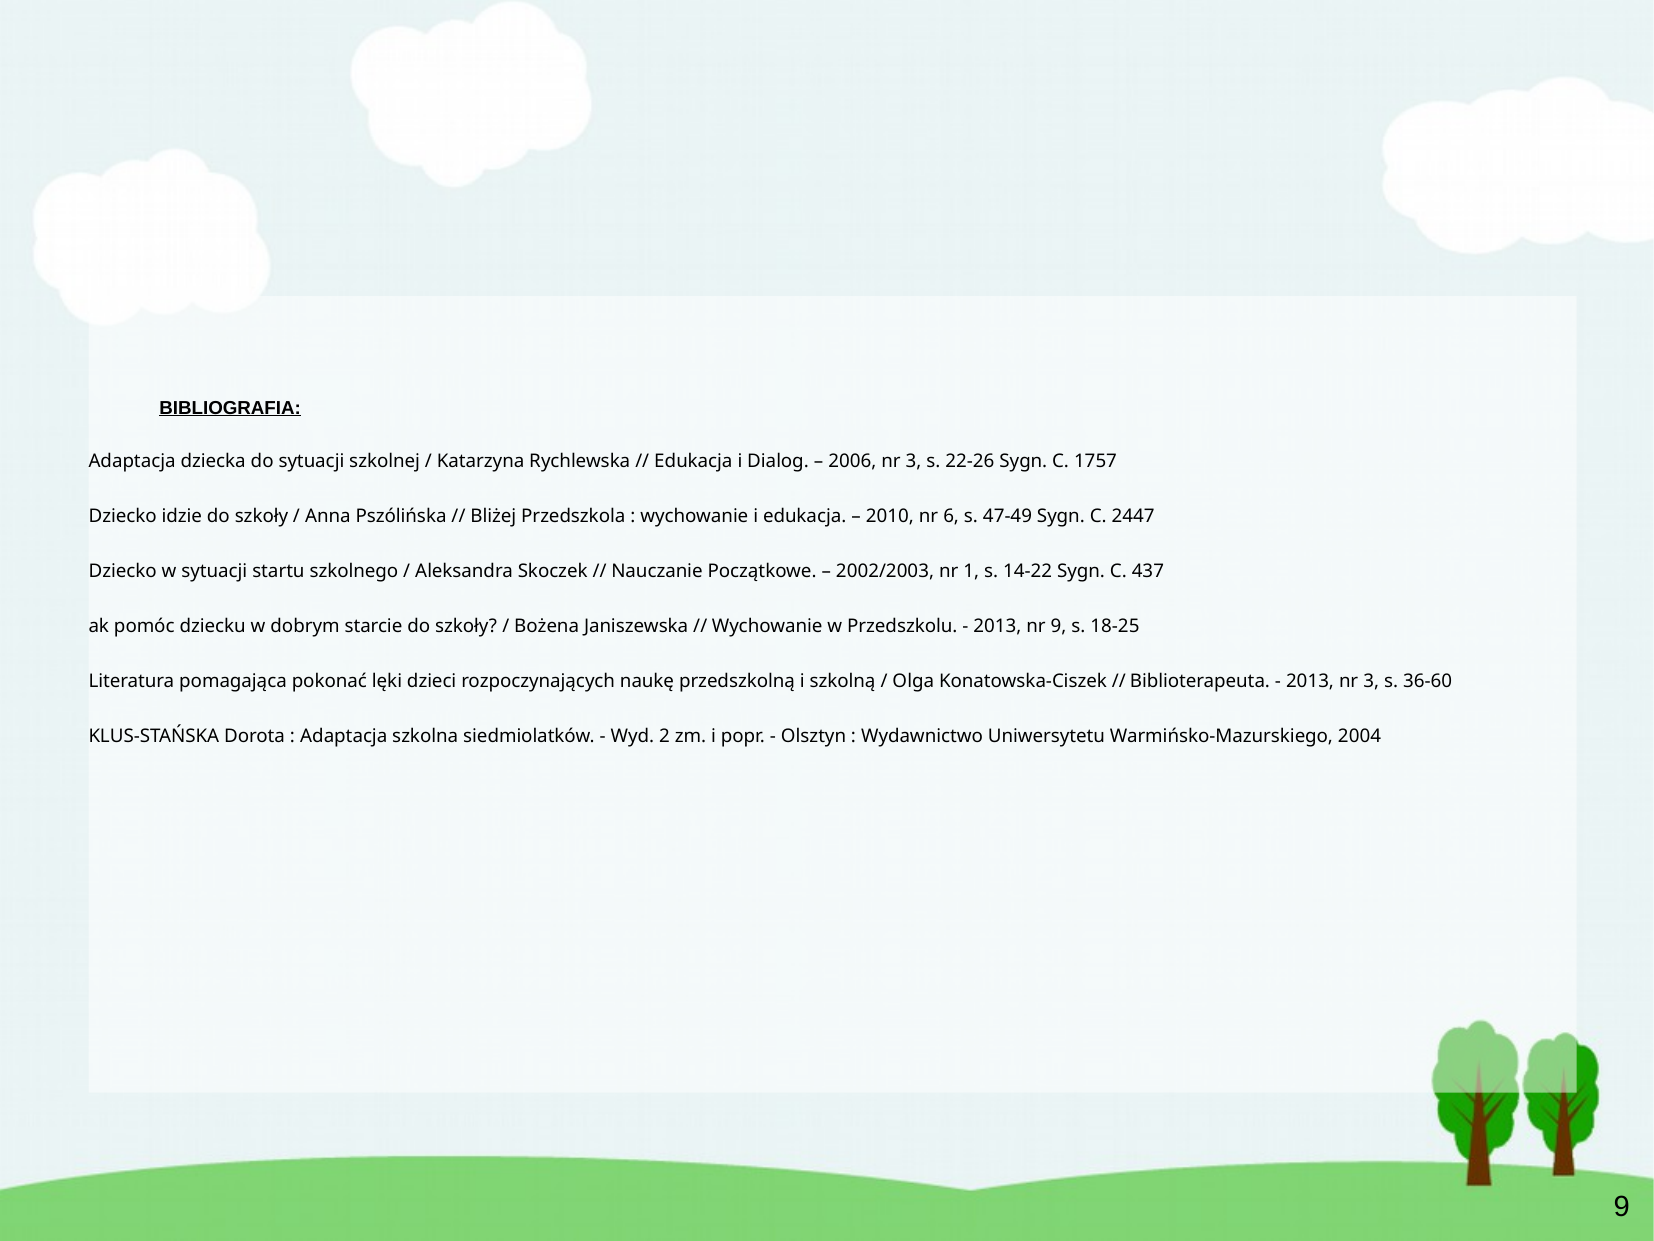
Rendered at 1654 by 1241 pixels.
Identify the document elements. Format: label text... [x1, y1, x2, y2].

list BIBLIOGRAFIA: Adaptacja dziecka do sytuacji szkolnej / Katarzyna Rychlewska // Edukacja i Dialog. – 2006, nr 3, s. 22-26 Sygn. C. 1757 Dziecko idzie do szkoły / Anna Pszólińska // Bliżej Przedszkola : wychowanie i edukacja. – 2010, nr 6, s. 47-49 Sygn. C. 2447 Dziecko w sytuacji startu szkolnego / Aleksandra Skoczek // Nauczanie Początkowe. – 2002/2003, nr 1, s. 14-22 Sygn. C. 437 ak pomóc dziecku w dobrym starcie do szkoły? / Bożena Janiszewska // Wychowanie w Przedszkolu. - 2013, nr 9, s. 18-25 Literatura pomagająca pokonać lęki dzieci rozpoczynających naukę przedszkolną i szkolną / Olga Konatowska-Ciszek // Biblioterapeuta. - 2013, nr 3, s. 36-60 KLUS-STAŃSKA Dorota : Adaptacja szkolna siedmiolatków. - Wyd. 2 zm. i popr. - Olsztyn : Wydawnictwo Uniwersytetu Warmińsko-Mazurskiego, 2004 [88, 296, 1577, 1093]
picture [0, 0, 1654, 1241]
